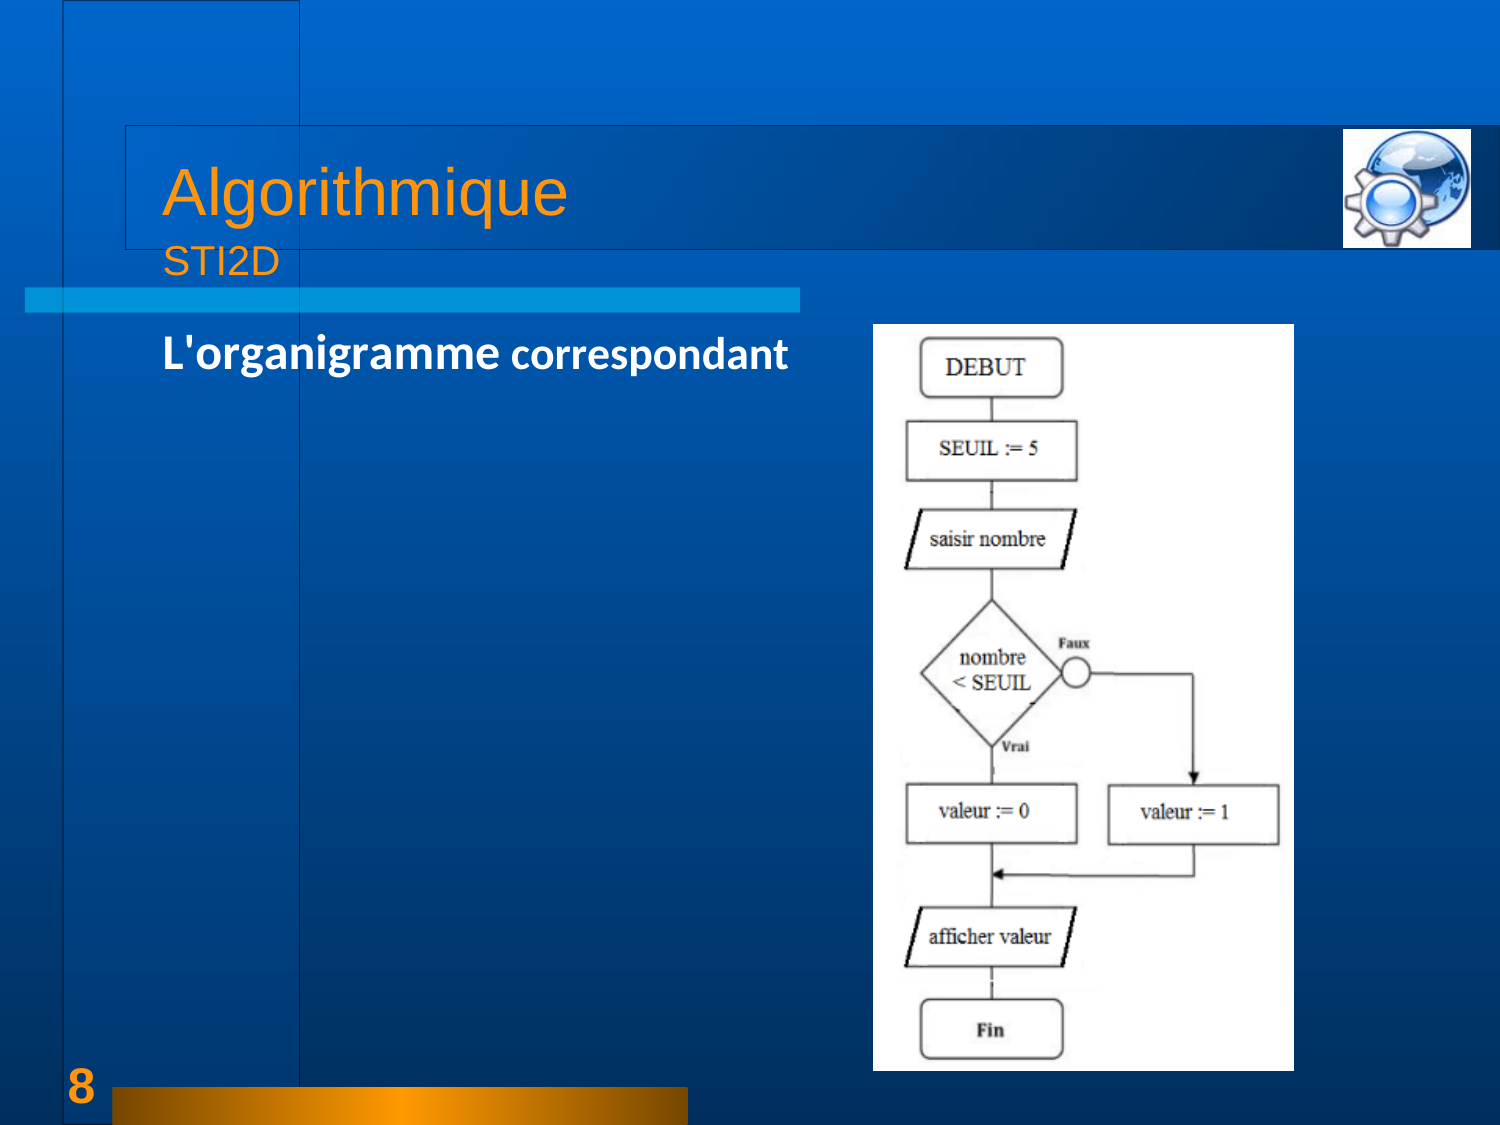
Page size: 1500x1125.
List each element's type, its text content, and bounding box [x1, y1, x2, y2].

text_box L'organigramme correspondant [147, 324, 1418, 544]
picture [873, 544, 1294, 1071]
picture [1343, 129, 1471, 248]
